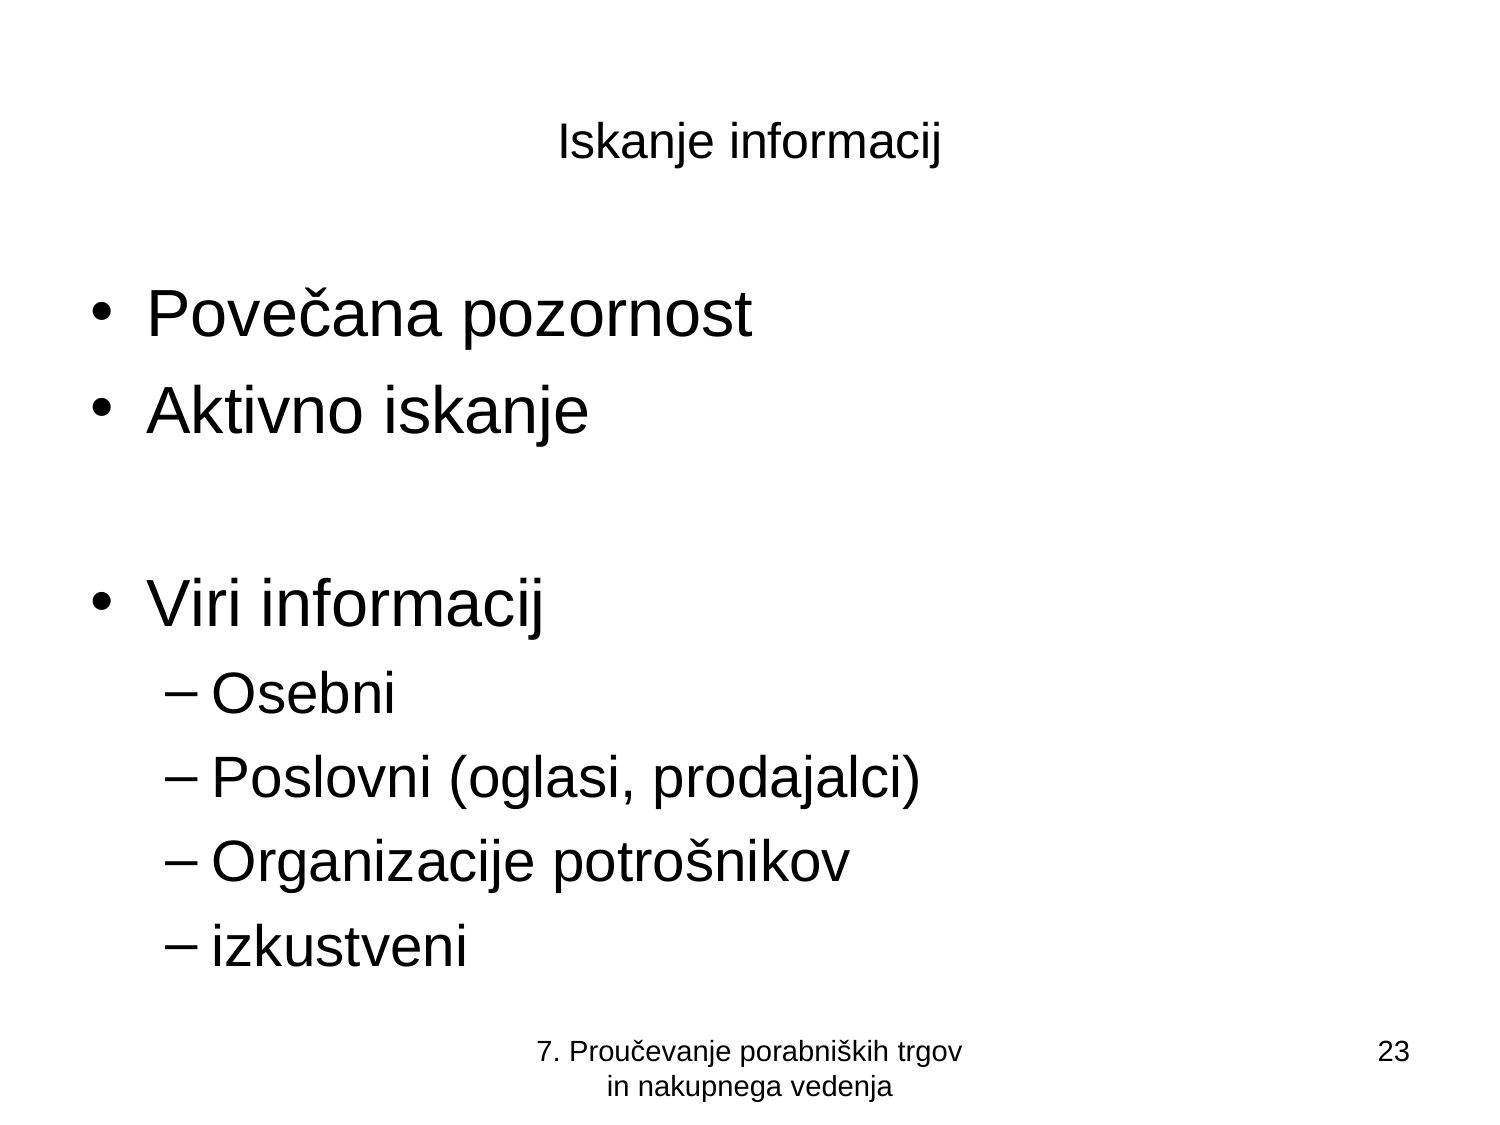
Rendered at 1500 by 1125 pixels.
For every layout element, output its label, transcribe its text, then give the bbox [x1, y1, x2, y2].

text_box <number> [1074, 1024, 1426, 1103]
list Povečana pozornost Aktivno iskanje Viri informacij Osebni Poslovni (oglasi, prodajalci) Organizacije potrošnikov izkustveni [75, 262, 1426, 1006]
text_box 7. Proučevanje porabniških trgov in nakupnega vedenja [512, 1024, 988, 1103]
title Iskanje informacij [75, 45, 1426, 233]
